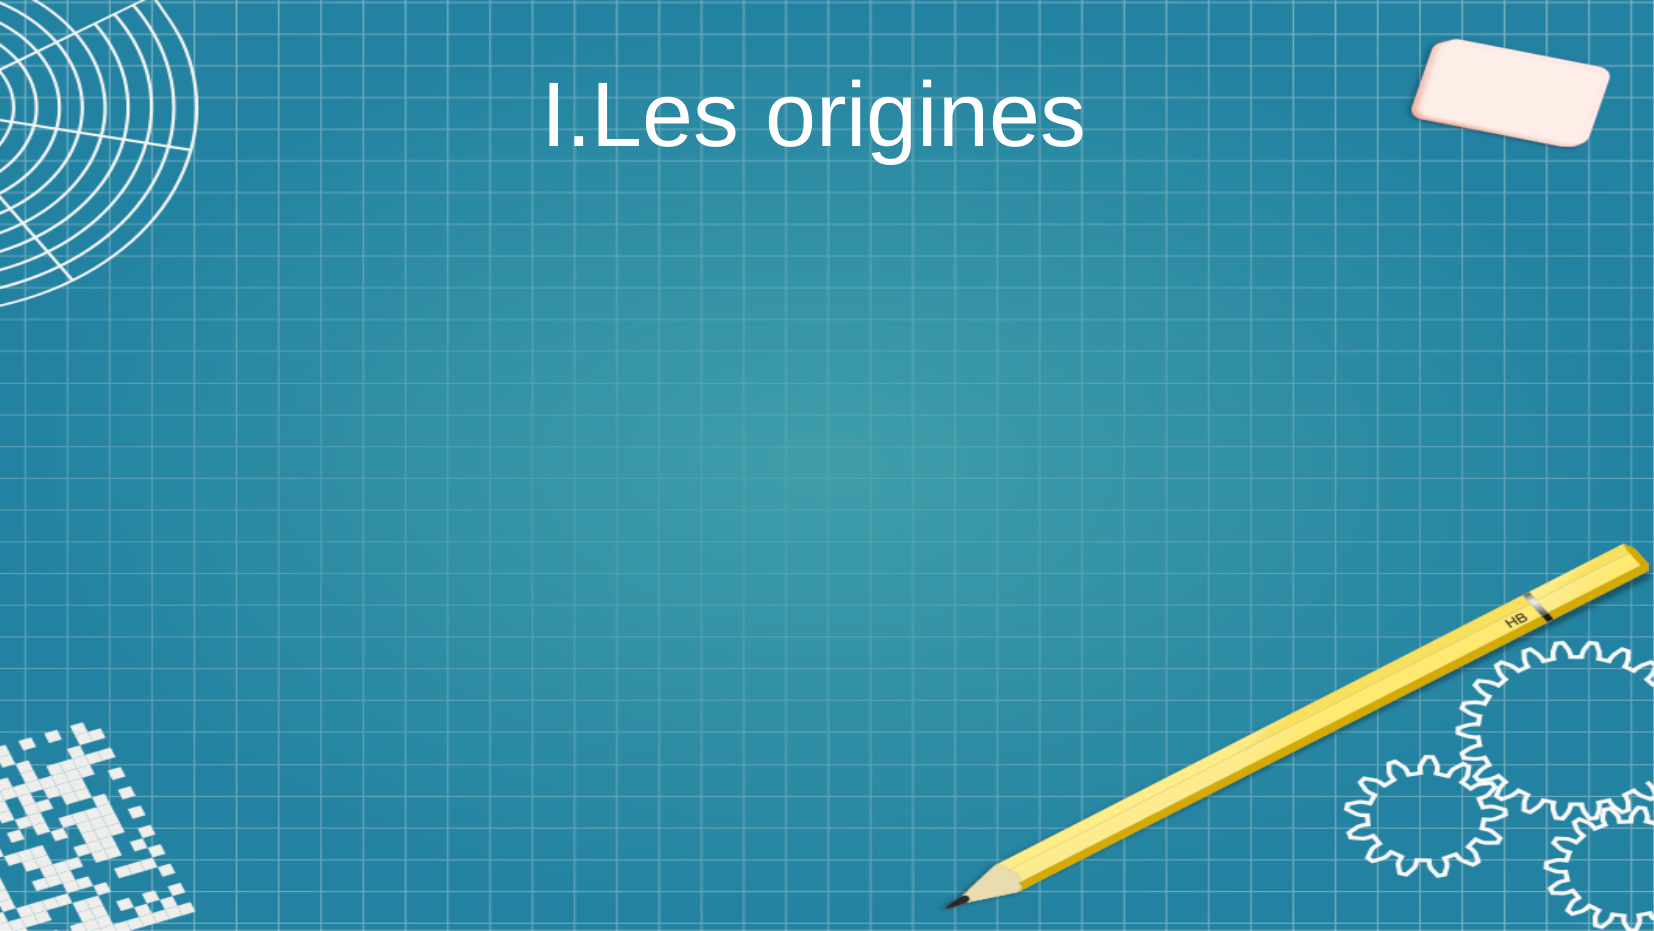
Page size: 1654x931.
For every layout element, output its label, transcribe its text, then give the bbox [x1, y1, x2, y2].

picture [0, 0, 1654, 931]
title I.Les origines [82, 37, 1571, 193]
